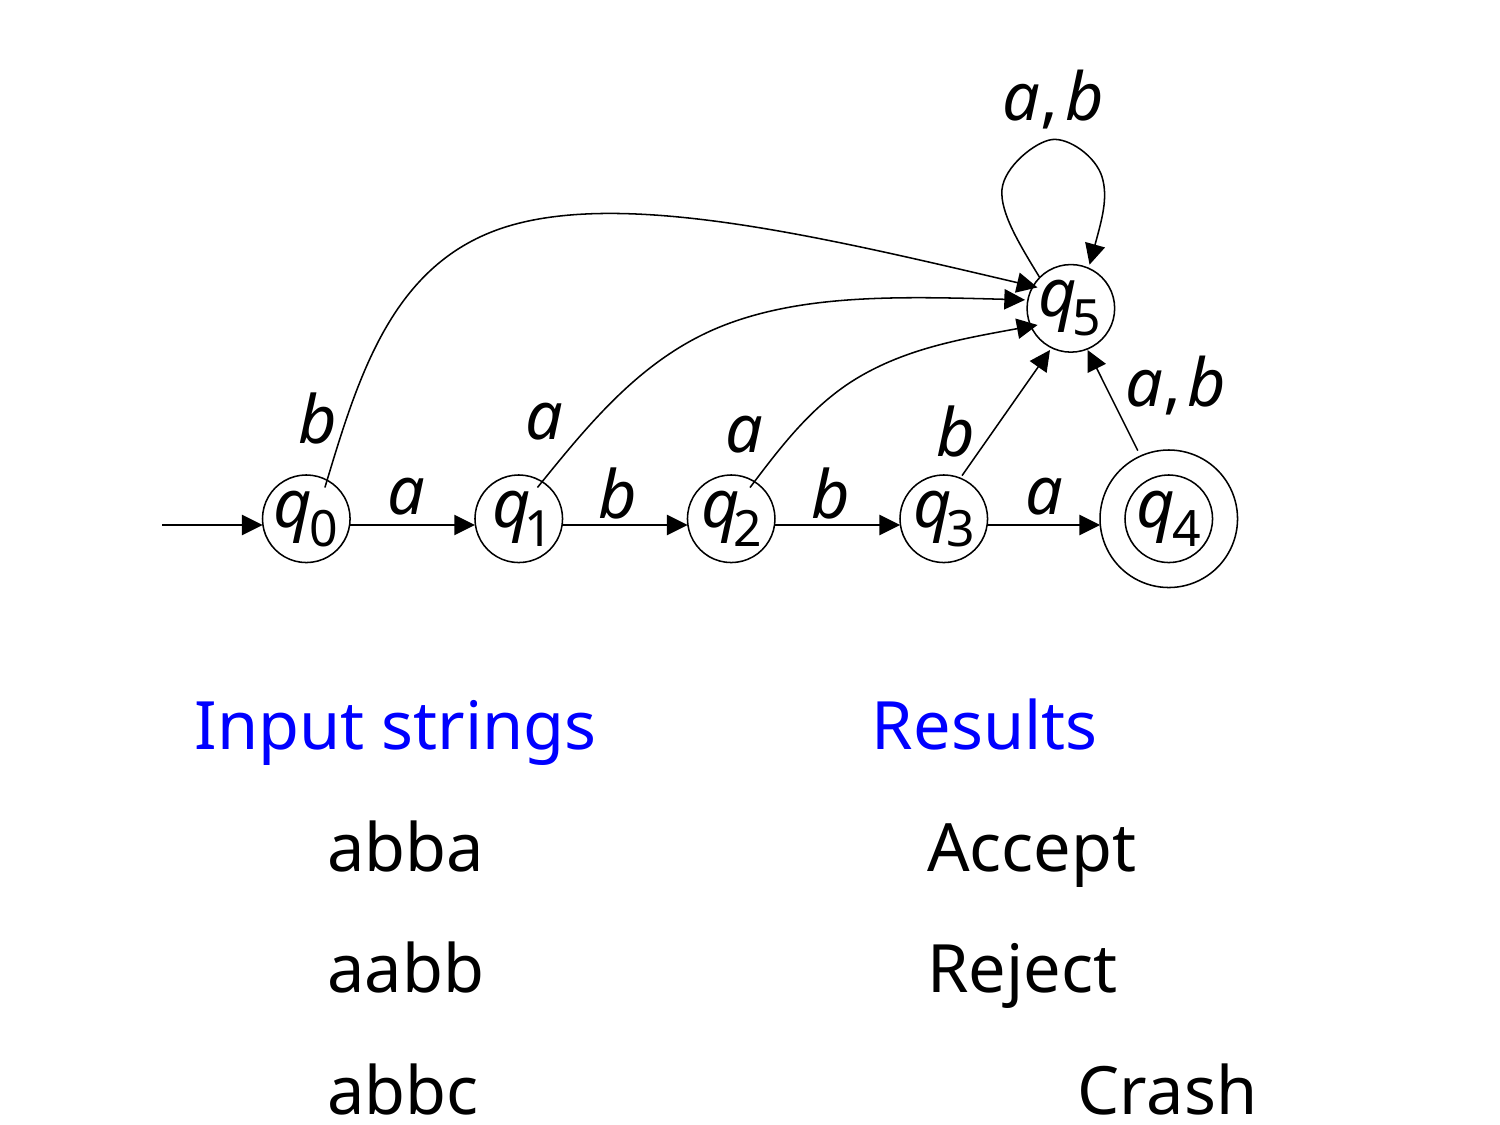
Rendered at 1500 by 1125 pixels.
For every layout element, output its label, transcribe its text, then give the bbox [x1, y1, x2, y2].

list [550, 290, 1029, 524]
chart [937, 399, 984, 463]
list [1101, 451, 1236, 586]
list [282, 553, 330, 561]
chart [600, 462, 646, 526]
list [689, 489, 702, 549]
chart [1137, 474, 1207, 553]
chart [725, 412, 769, 459]
chart [1125, 350, 1236, 423]
list [331, 262, 1016, 524]
list [495, 553, 543, 561]
list [1046, 342, 1096, 351]
chart [338, 426, 346, 451]
list [767, 497, 774, 540]
chart [493, 474, 550, 553]
list [979, 496, 986, 541]
text_box Input strings Results abba Accept aabb Reject abbc Crash [162, 675, 1313, 1125]
chart [275, 474, 344, 553]
chart [702, 474, 767, 553]
list [1028, 281, 1039, 335]
chart [300, 387, 346, 451]
list [75, 262, 1426, 1005]
list [901, 489, 914, 548]
chart [914, 474, 979, 553]
chart [525, 399, 569, 446]
chart [1002, 64, 1113, 138]
list [476, 486, 493, 552]
list [920, 553, 968, 561]
chart [1025, 474, 1069, 521]
list [707, 553, 755, 561]
list [1032, 262, 1089, 273]
list [344, 501, 349, 537]
chart [973, 448, 984, 463]
chart [387, 474, 431, 521]
chart [812, 462, 859, 526]
list [264, 491, 275, 547]
list [550, 491, 561, 547]
list [937, 262, 1038, 283]
chart [1039, 264, 1106, 342]
list [1106, 286, 1113, 331]
